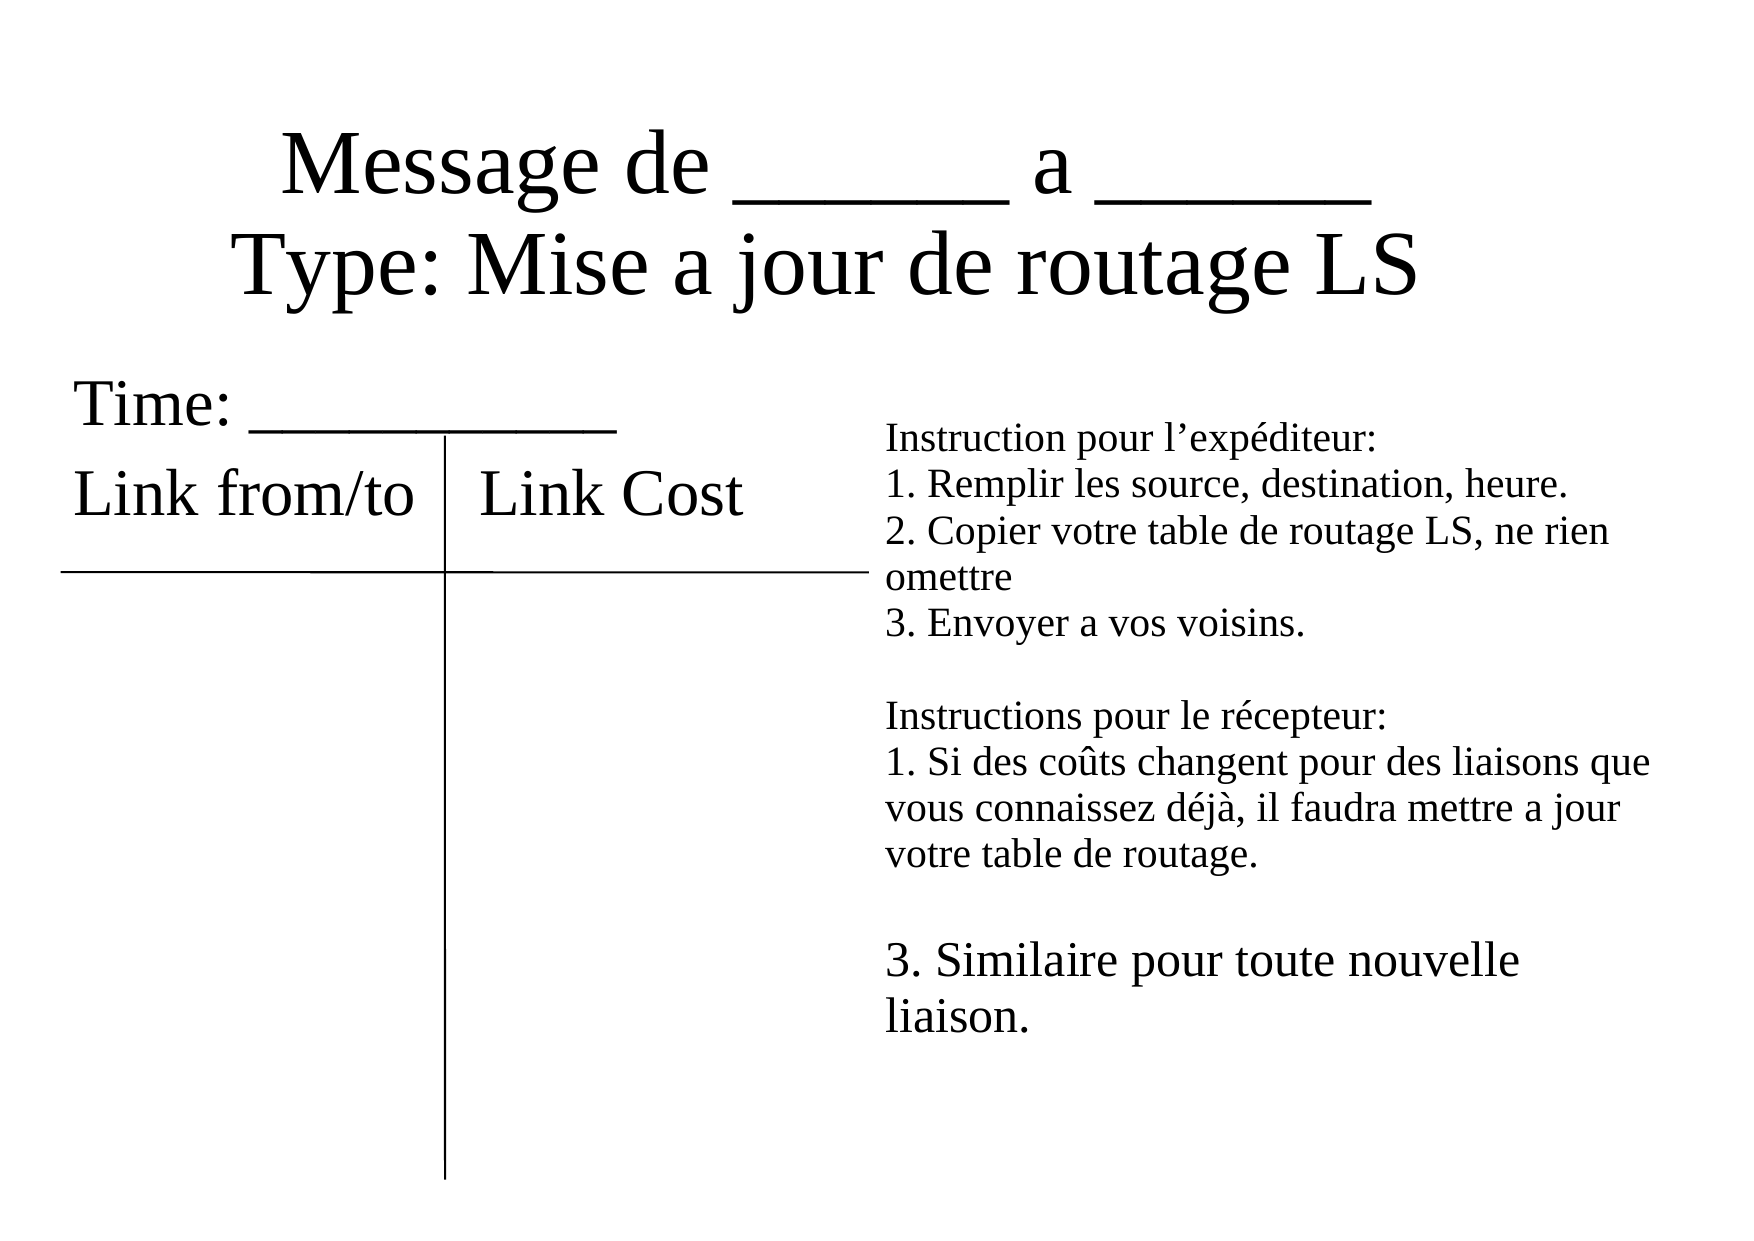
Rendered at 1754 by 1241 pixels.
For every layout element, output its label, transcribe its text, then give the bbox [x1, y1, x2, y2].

text_box Time: ___________ Link from/to Link Cost [58, 358, 1465, 538]
text_box Instruction pour l’expéditeur: 1. Remplir les source, destination, heure. 2. Copier votre table de routage LS, ne rien omettre 3. Envoyer a vos voisins. Instructions pour le récepteur: 1. Si des coûts changent pour des liaisons que vous connaissez déjà, il faudra mettre a jour votre table de routage. 3. Similaire pour toute nouvelle liaison. [885, 414, 1654, 1099]
